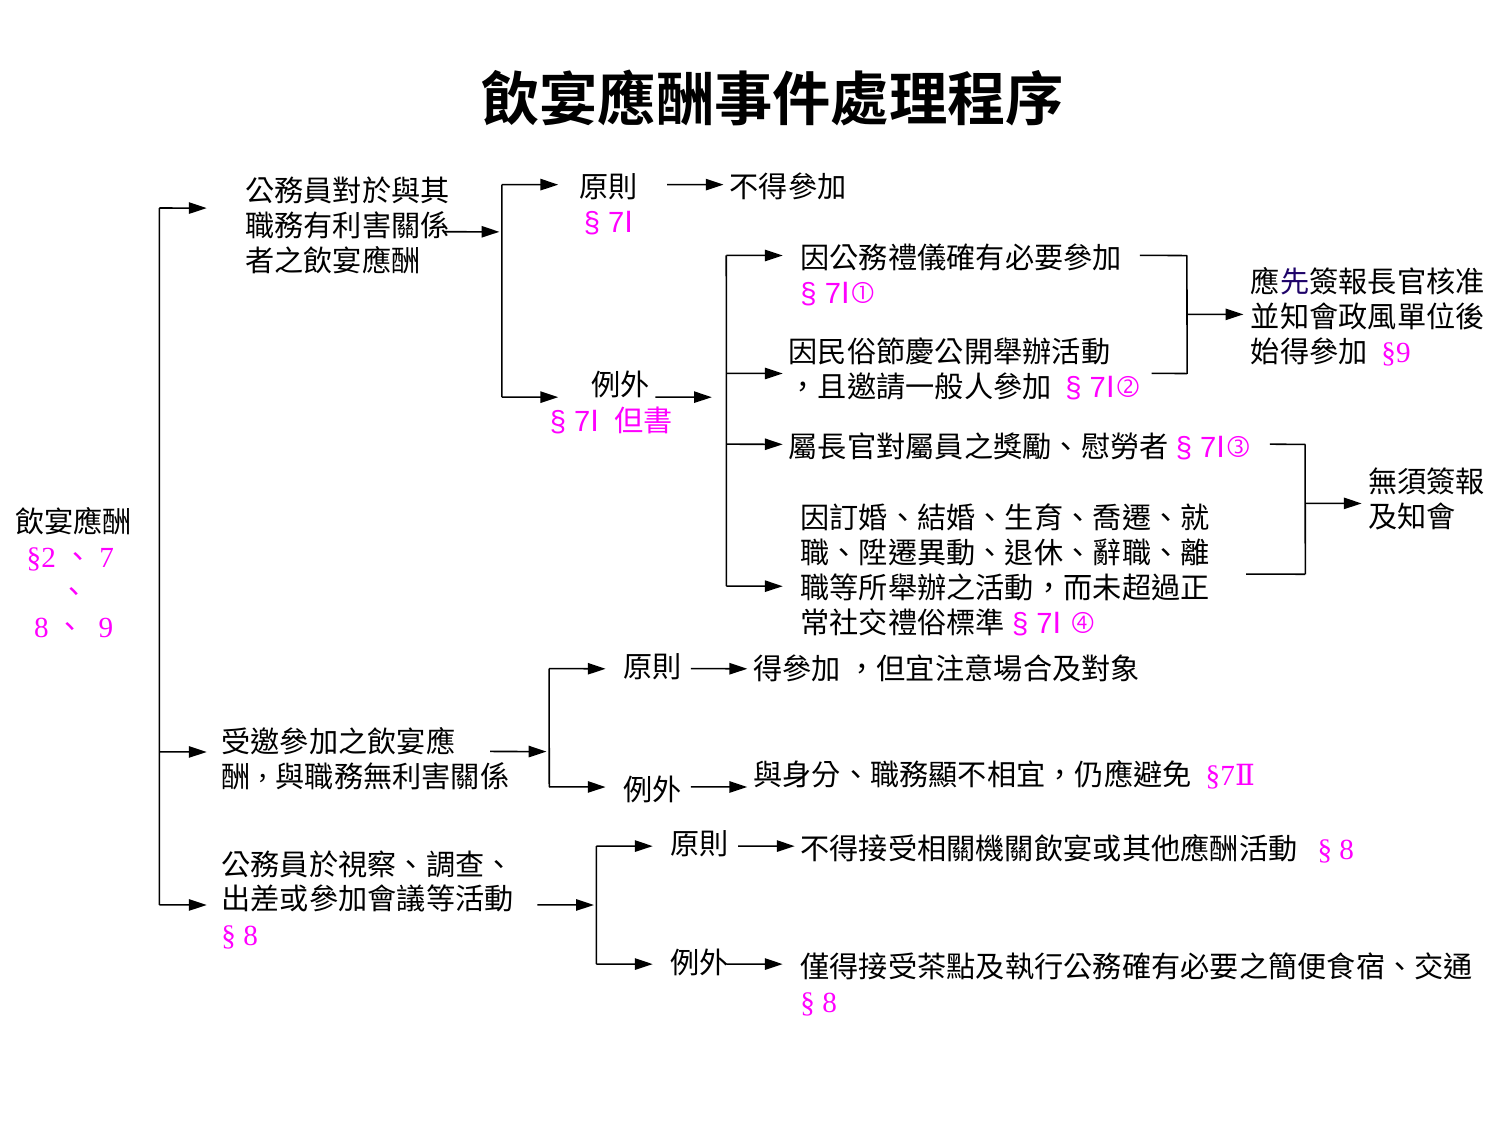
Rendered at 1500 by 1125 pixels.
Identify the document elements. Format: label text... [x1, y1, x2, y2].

text_box 應先簽報長官核准 並知會政風單位後 始得參加 §9 [1236, 255, 1500, 375]
text_box 因公務禮儀確有必要參加 § 7Ⅰ [785, 232, 1140, 317]
text_box 得參加 ，但宜注意場合及對象 [738, 643, 1155, 693]
text_box 不得參加 [715, 161, 862, 211]
text_box 公務員於視察、調查、 出差或參加會議等活動 § 8 [207, 838, 561, 958]
text_box 飲宴應酬事件處理程序 [466, 55, 1092, 140]
text_box 僅得接受茶點及執行公務確有必要之簡便食宿、交通 § 8 [785, 941, 1500, 1026]
text_box 原則 [608, 641, 697, 691]
text_box 因民俗節慶公開舉辦活動 ，且邀請一般人參加 § 7Ⅰ [774, 326, 1156, 411]
text_box 受邀參加之飲宴應 酬，與職務無利害關係 [207, 716, 525, 801]
text_box 公務員對於與其 職務有利害關係 者之飲宴應酬 [230, 165, 465, 285]
text_box 飲宴應酬 §2、7、 8、 9 [0, 495, 148, 650]
text_box 原則 [655, 818, 744, 868]
text_box 因訂婚、結婚、生育、喬遷、就職、陞遷異動、退休、辭職、離職等所舉辦之活動，而未超過正常社交禮俗標準§ 7Ⅰ  [785, 492, 1246, 646]
text_box 屬長官對屬員之獎勵、慰勞者§ 7Ⅰ [774, 421, 1267, 471]
text_box 無須簽報 及知會 [1353, 456, 1500, 541]
text_box 例外 § 7Ⅰ 但書 [535, 350, 688, 445]
text_box 與身分、職務顯不相宜，仍應避免 §7Ⅱ [738, 748, 1294, 828]
text_box 不得接受相關機關飲宴或其他應酬活動 § 8 [785, 822, 1411, 872]
text_box 原則 § 7Ⅰ [564, 161, 653, 246]
text_box 例外 [655, 936, 744, 986]
text_box 例外 [608, 763, 697, 813]
